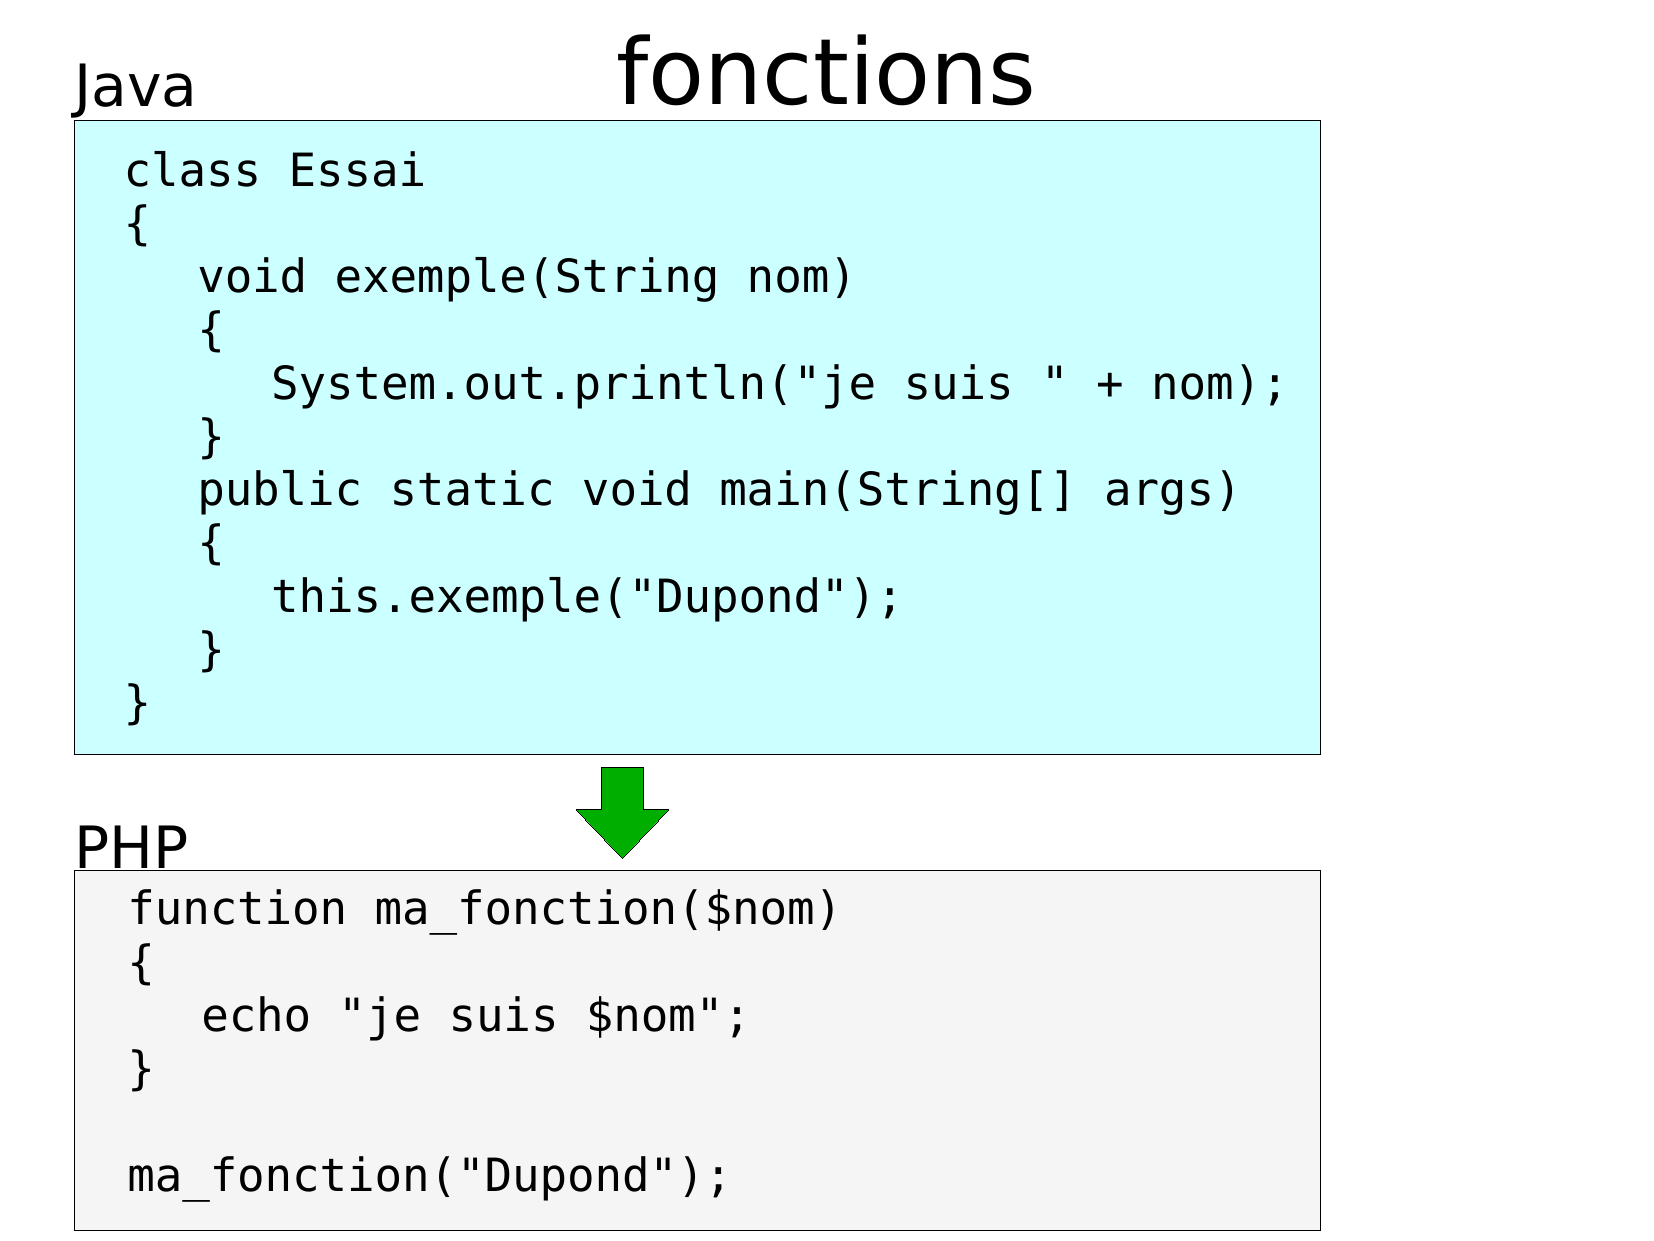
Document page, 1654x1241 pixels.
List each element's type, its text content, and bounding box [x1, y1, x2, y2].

text_box function ma_fonction($nom) { echo "je suis $nom"; } ma_fonction("Dupond"); [127, 882, 843, 1203]
title fonctions [0, 11, 1654, 134]
text_box [576, 767, 669, 859]
text_box class Essai { void exemple(String nom) { System.out.println("je suis " + nom); } public static void main(String[] args) { this.exemple("Dupond"); } } [123, 143, 1289, 783]
text_box [74, 870, 1321, 1231]
text_box PHP [74, 814, 415, 883]
text_box Java [74, 52, 414, 121]
text_box [74, 134, 1321, 755]
